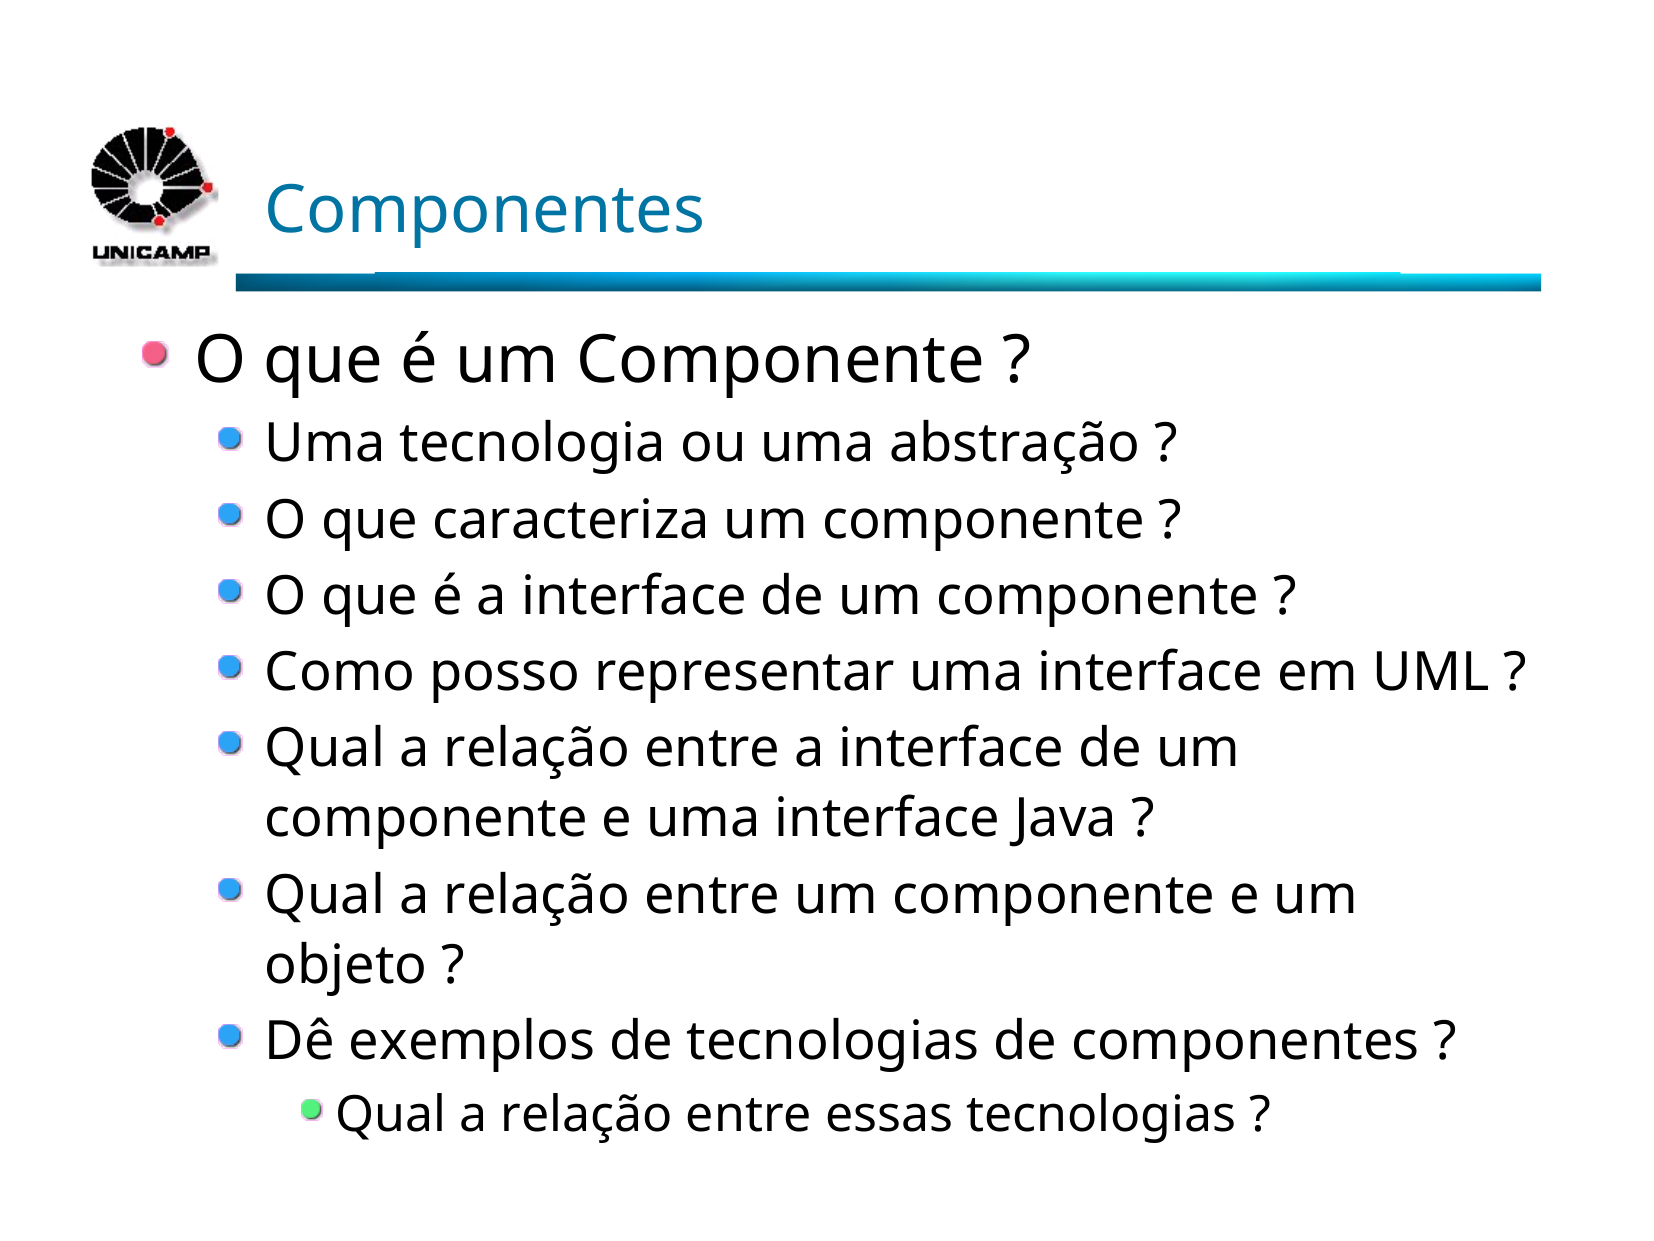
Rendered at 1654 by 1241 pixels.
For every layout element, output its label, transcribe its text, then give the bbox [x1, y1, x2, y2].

list O que é um Componente ? Uma tecnologia ou uma abstração ? O que caracteriza um componente ? O que é a interface de um componente ? Como posso representar uma interface em UML ? Qual a relação entre a interface de um componente e uma interface Java ? Qual a relação entre um componente e um objeto ? Dê exemplos de tecnologias de componentes ? Qual a relação entre essas tecnologias ? [123, 313, 1536, 1133]
title Componentes [264, 42, 1534, 250]
picture [125, 272, 1654, 295]
